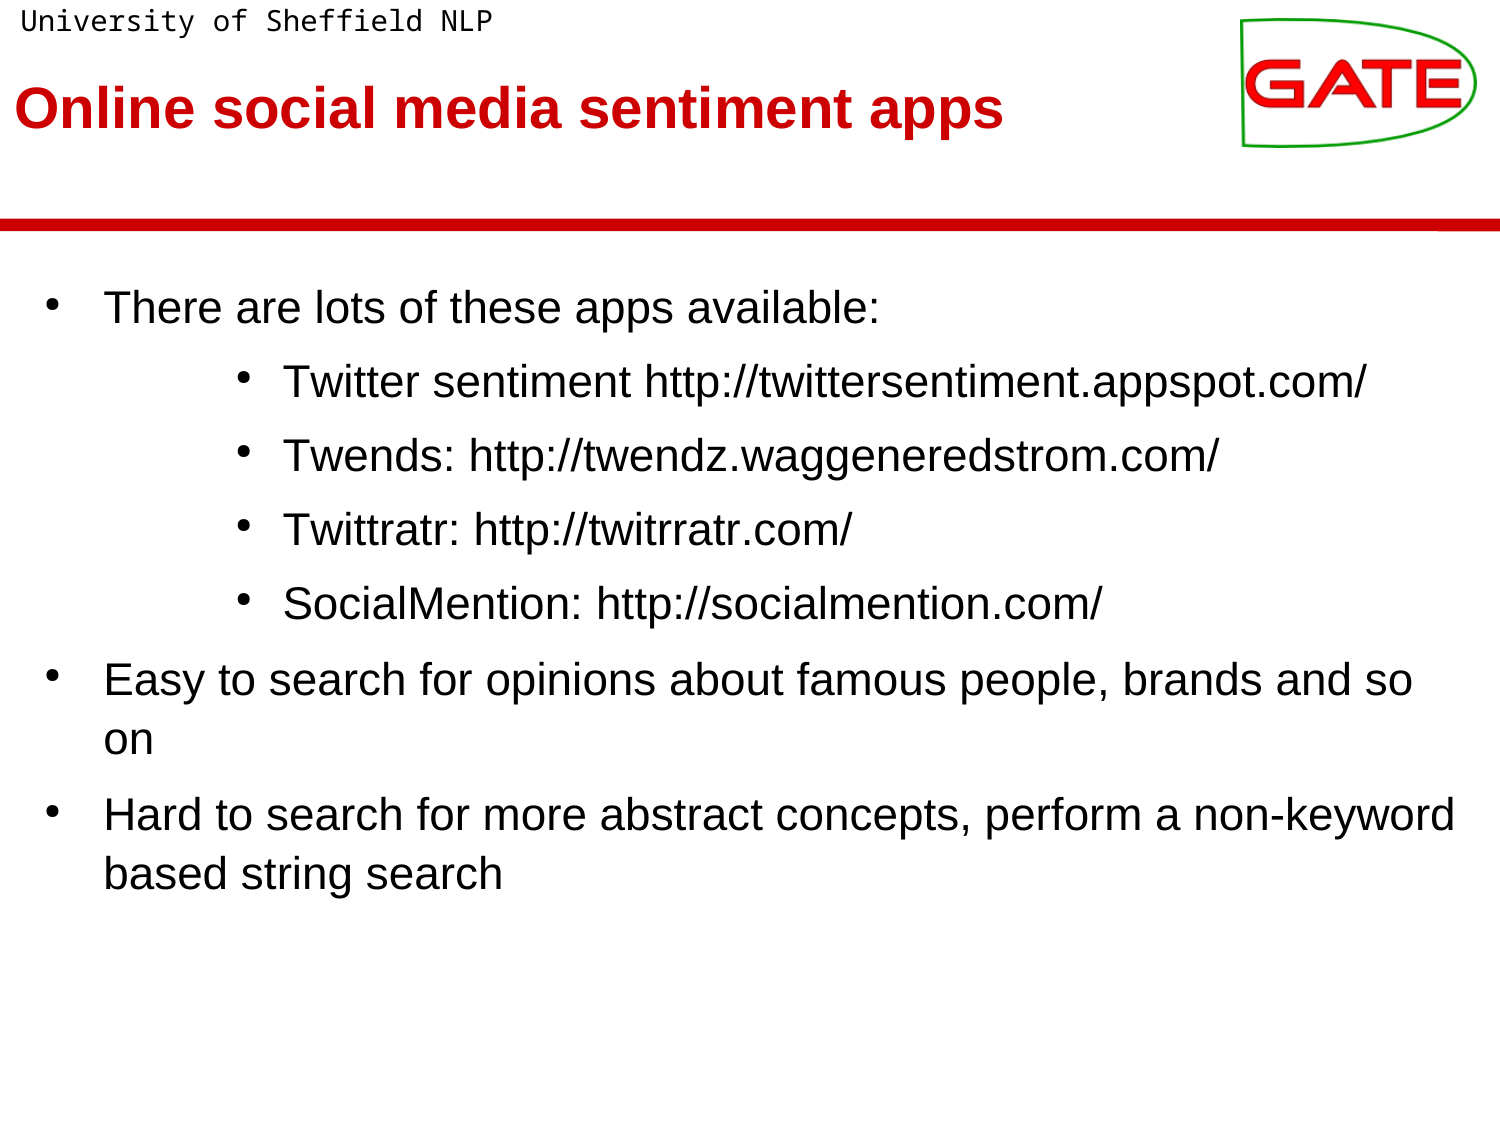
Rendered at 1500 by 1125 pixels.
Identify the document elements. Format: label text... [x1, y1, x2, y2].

title Online social media sentiment apps [0, 11, 1239, 205]
picture [1240, 18, 1477, 148]
list There are lots of these apps available: Twitter sentiment http://twittersentiment.appspot.com/ Twends: http://twendz.waggeneredstrom.com/ Twittratr: http://twitrratr.com/ SocialMention: http://socialmention.com/ Easy to search for opinions about famous people, brands and so on Hard to search for more abstract concepts, perform a non-keyword based string search [29, 265, 1477, 1025]
